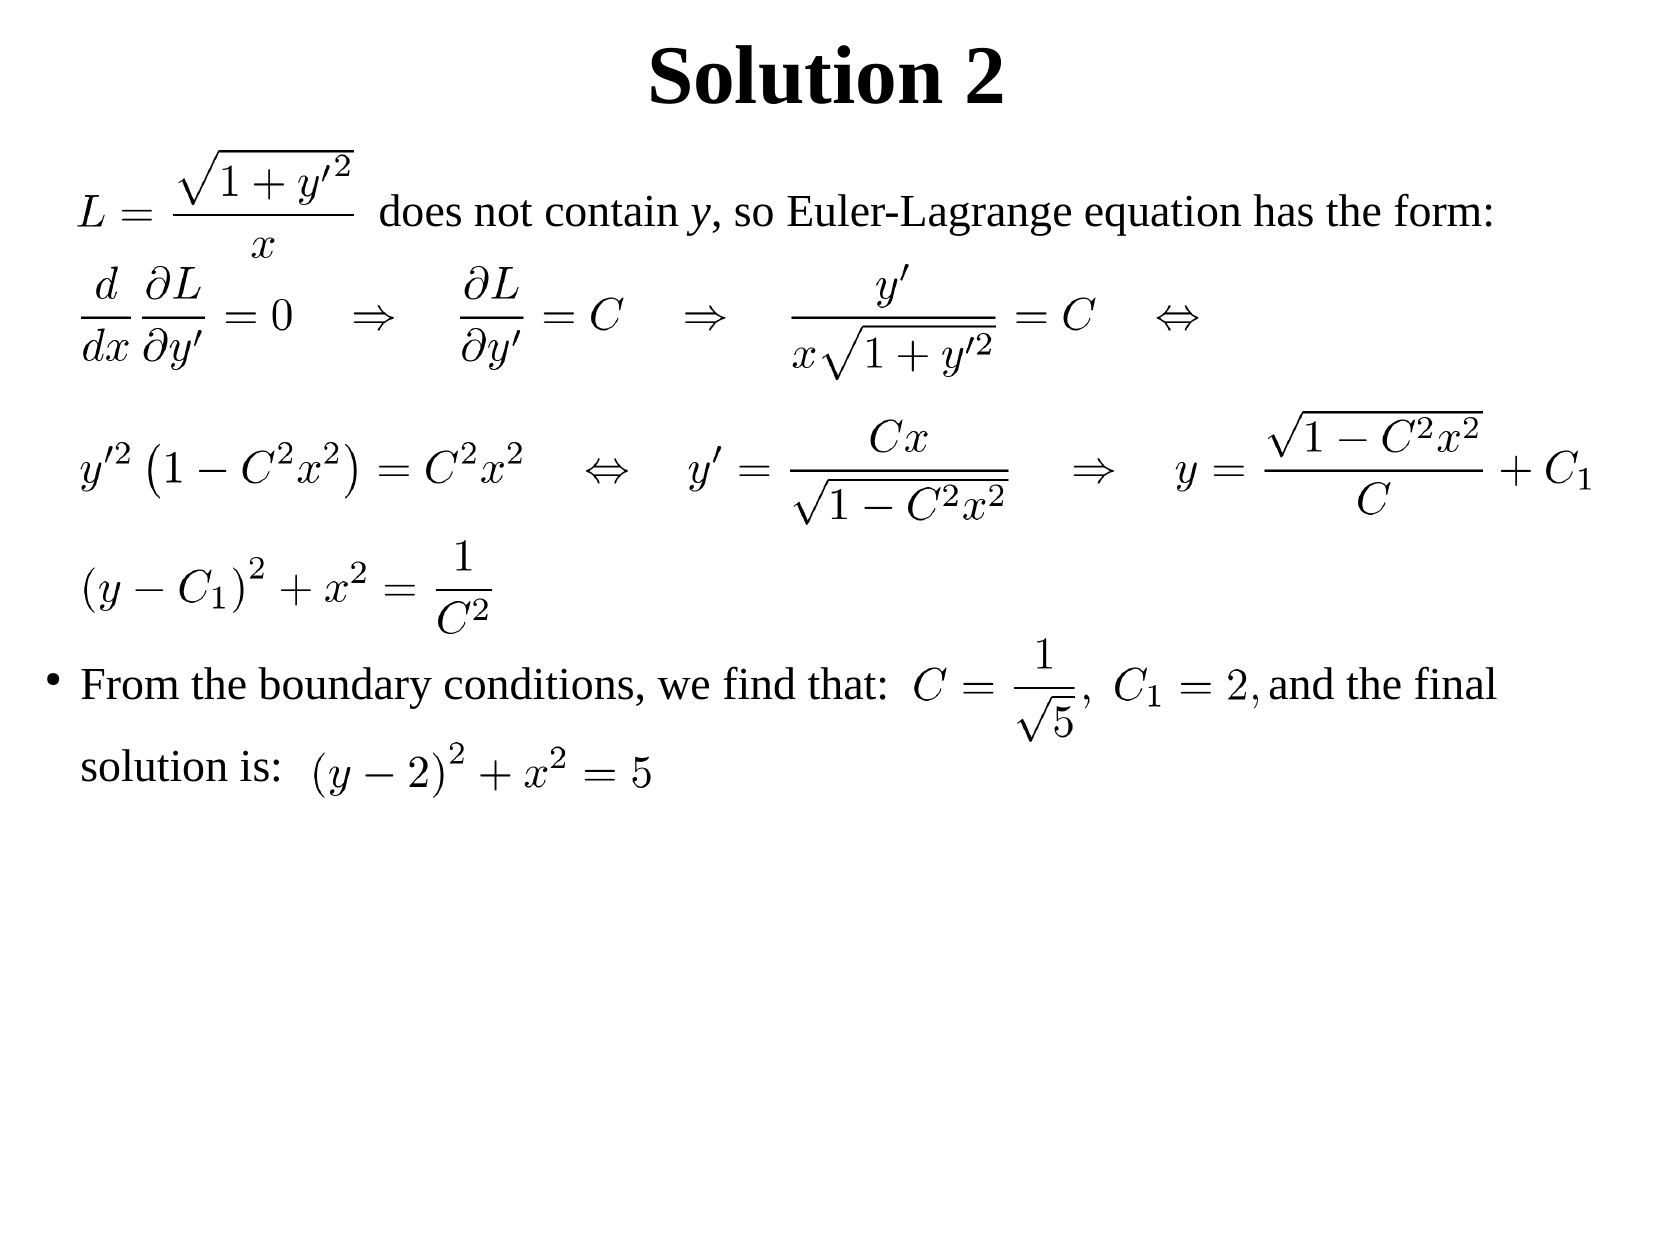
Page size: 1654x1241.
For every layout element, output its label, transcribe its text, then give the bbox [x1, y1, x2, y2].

picture [914, 638, 1258, 742]
picture [84, 540, 492, 634]
picture [80, 411, 1591, 525]
picture [81, 263, 1199, 381]
list does not contain y, so Euler-Lagrange equation has the form: From the boundary conditions, we find that: and the final solution is: [45, 153, 1613, 791]
title Solution 2 [82, 25, 1571, 115]
picture [77, 150, 354, 259]
picture [314, 742, 651, 798]
